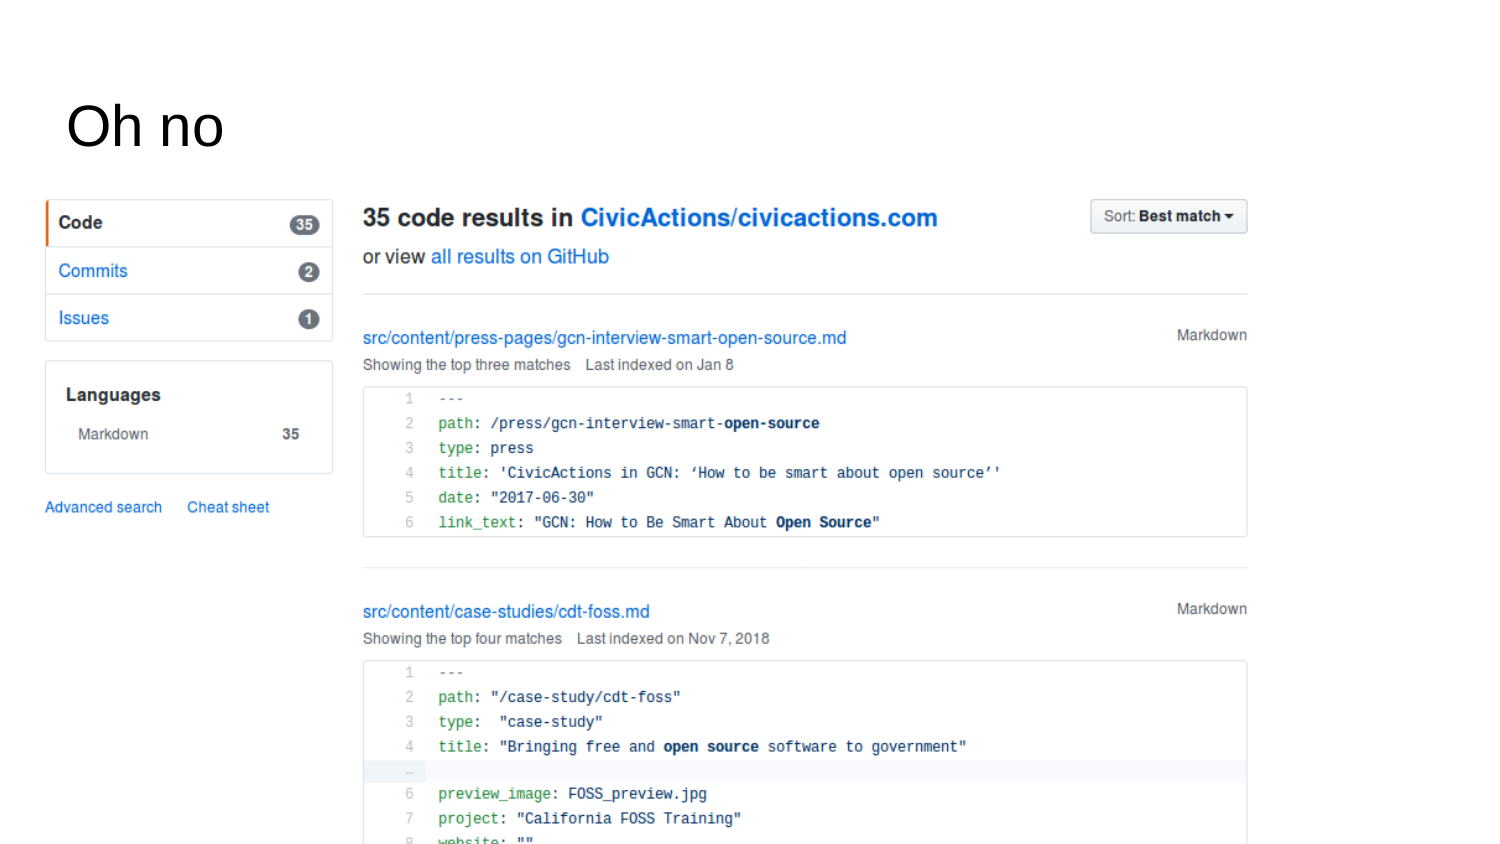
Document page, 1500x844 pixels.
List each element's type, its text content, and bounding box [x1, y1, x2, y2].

title Oh no [51, 72, 1449, 167]
picture [35, 188, 1500, 844]
